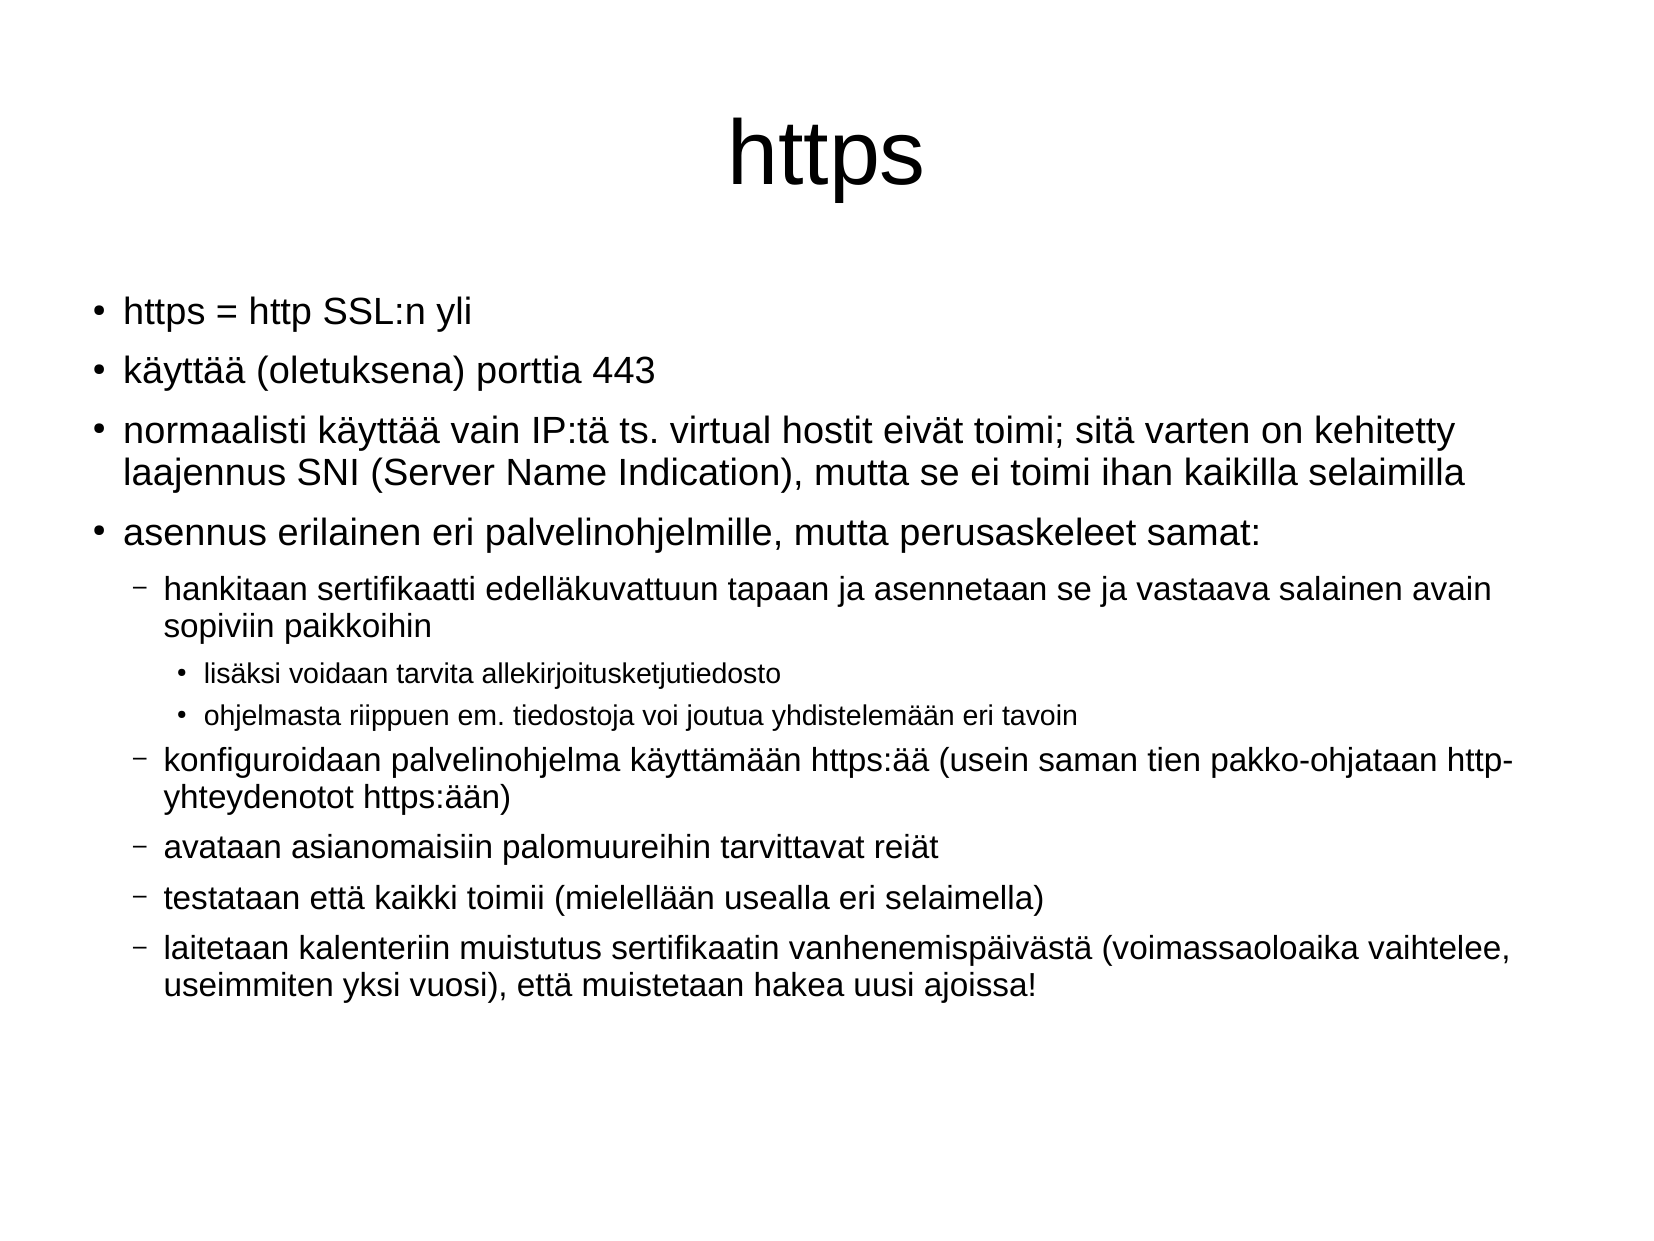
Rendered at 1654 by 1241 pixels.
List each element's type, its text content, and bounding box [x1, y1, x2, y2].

list https = http SSL:n yli käyttää (oletuksena) porttia 443 normaalisti käyttää vain IP:tä ts. virtual hostit eivät toimi; sitä varten on kehitetty laajennus SNI (Server Name Indication), mutta se ei toimi ihan kaikilla selaimilla asennus erilainen eri palvelinohjelmille, mutta perusaskeleet samat: hankitaan sertifikaatti edelläkuvattuun tapaan ja asennetaan se ja vastaava salainen avain sopiviin paikkoihin lisäksi voidaan tarvita allekirjoitusketjutiedosto ohjelmasta riippuen em. tiedostoja voi joutua yhdistelemään eri tavoin konfiguroidaan palvelinohjelma käyttämään https:ää (usein saman tien pakko-ohjataan http-yhteydenotot https:ään) avataan asianomaisiin palomuureihin tarvittavat reiät testataan että kaikki toimii (mielellään usealla eri selaimella) laitetaan kalenteriin muistutus sertifikaatin vanhenemispäivästä (voimassaoloaika vaihtelee, useimmiten yksi vuosi), että muistetaan hakea uusi ajoissa! [82, 290, 1571, 1010]
title https [82, 49, 1571, 257]
